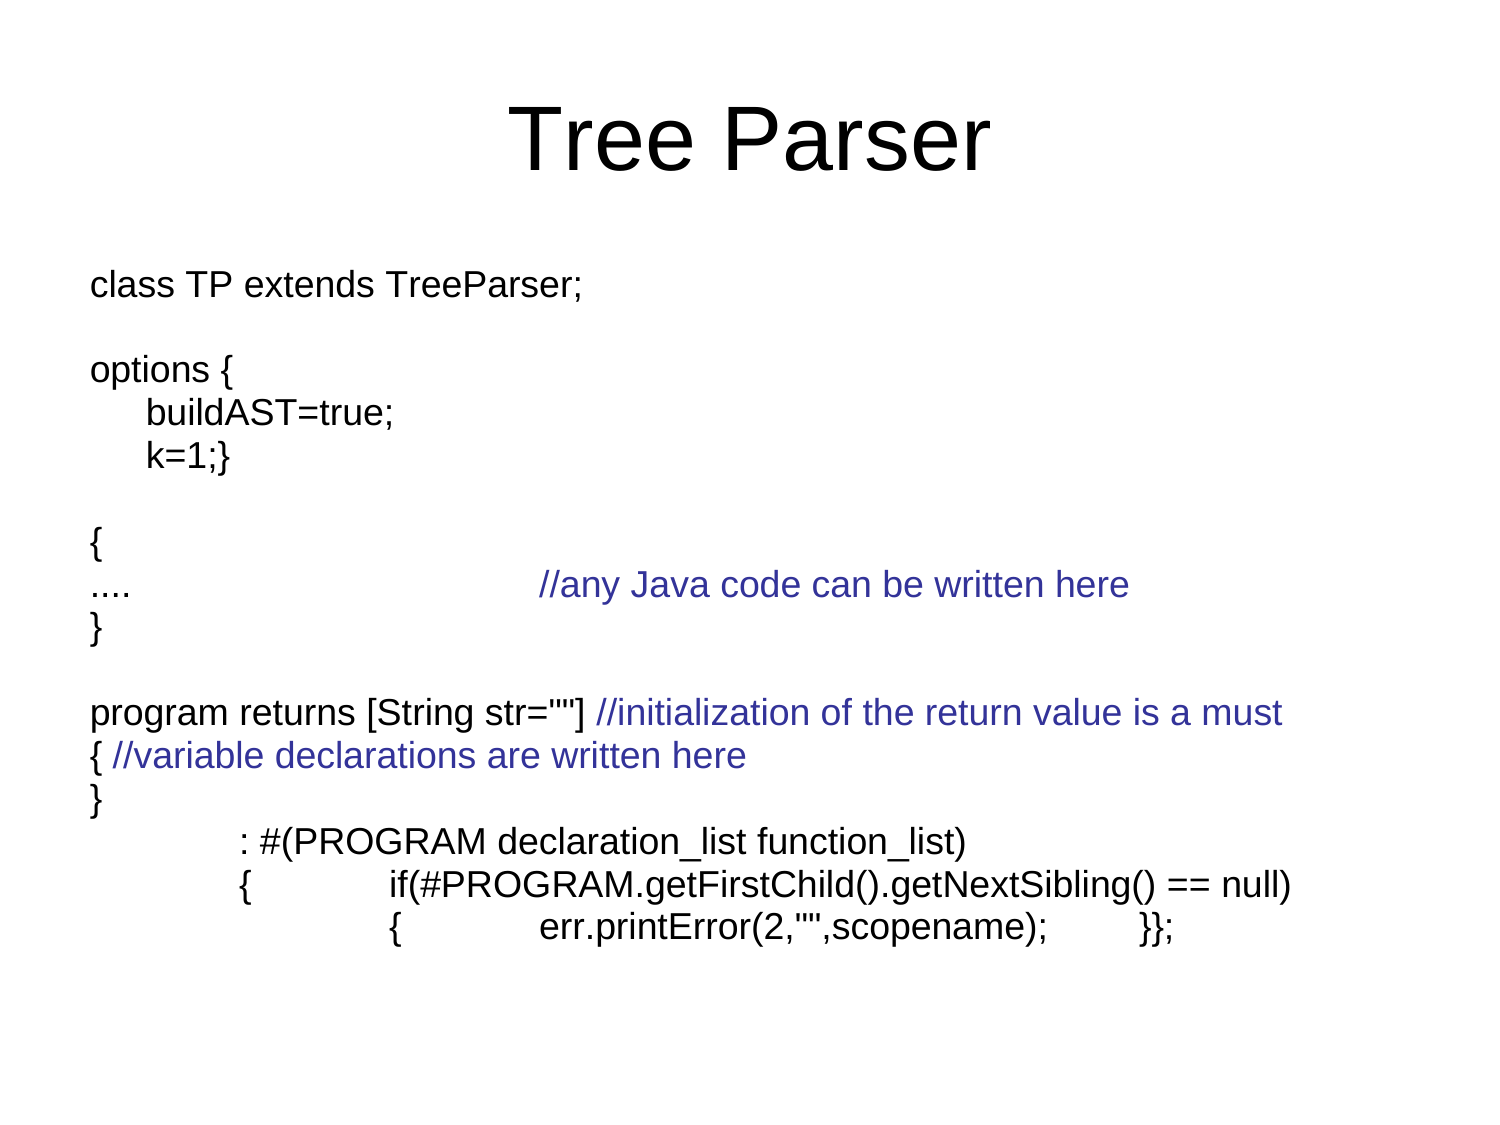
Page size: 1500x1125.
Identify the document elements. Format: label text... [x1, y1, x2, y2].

title Tree Parser [75, 45, 1426, 233]
list class TP extends TreeParser; options { buildAST=true; k=1;} { .... //any Java code can be written here } program returns [String str=""] //initialization of the return value is a must { //variable declarations are written here } : #(PROGRAM declaration_list function_list) { if(#PROGRAM.getFirstChild().getNextSibling() == null) { err.printError(2,"",scopename); }}; [75, 262, 1426, 1084]
